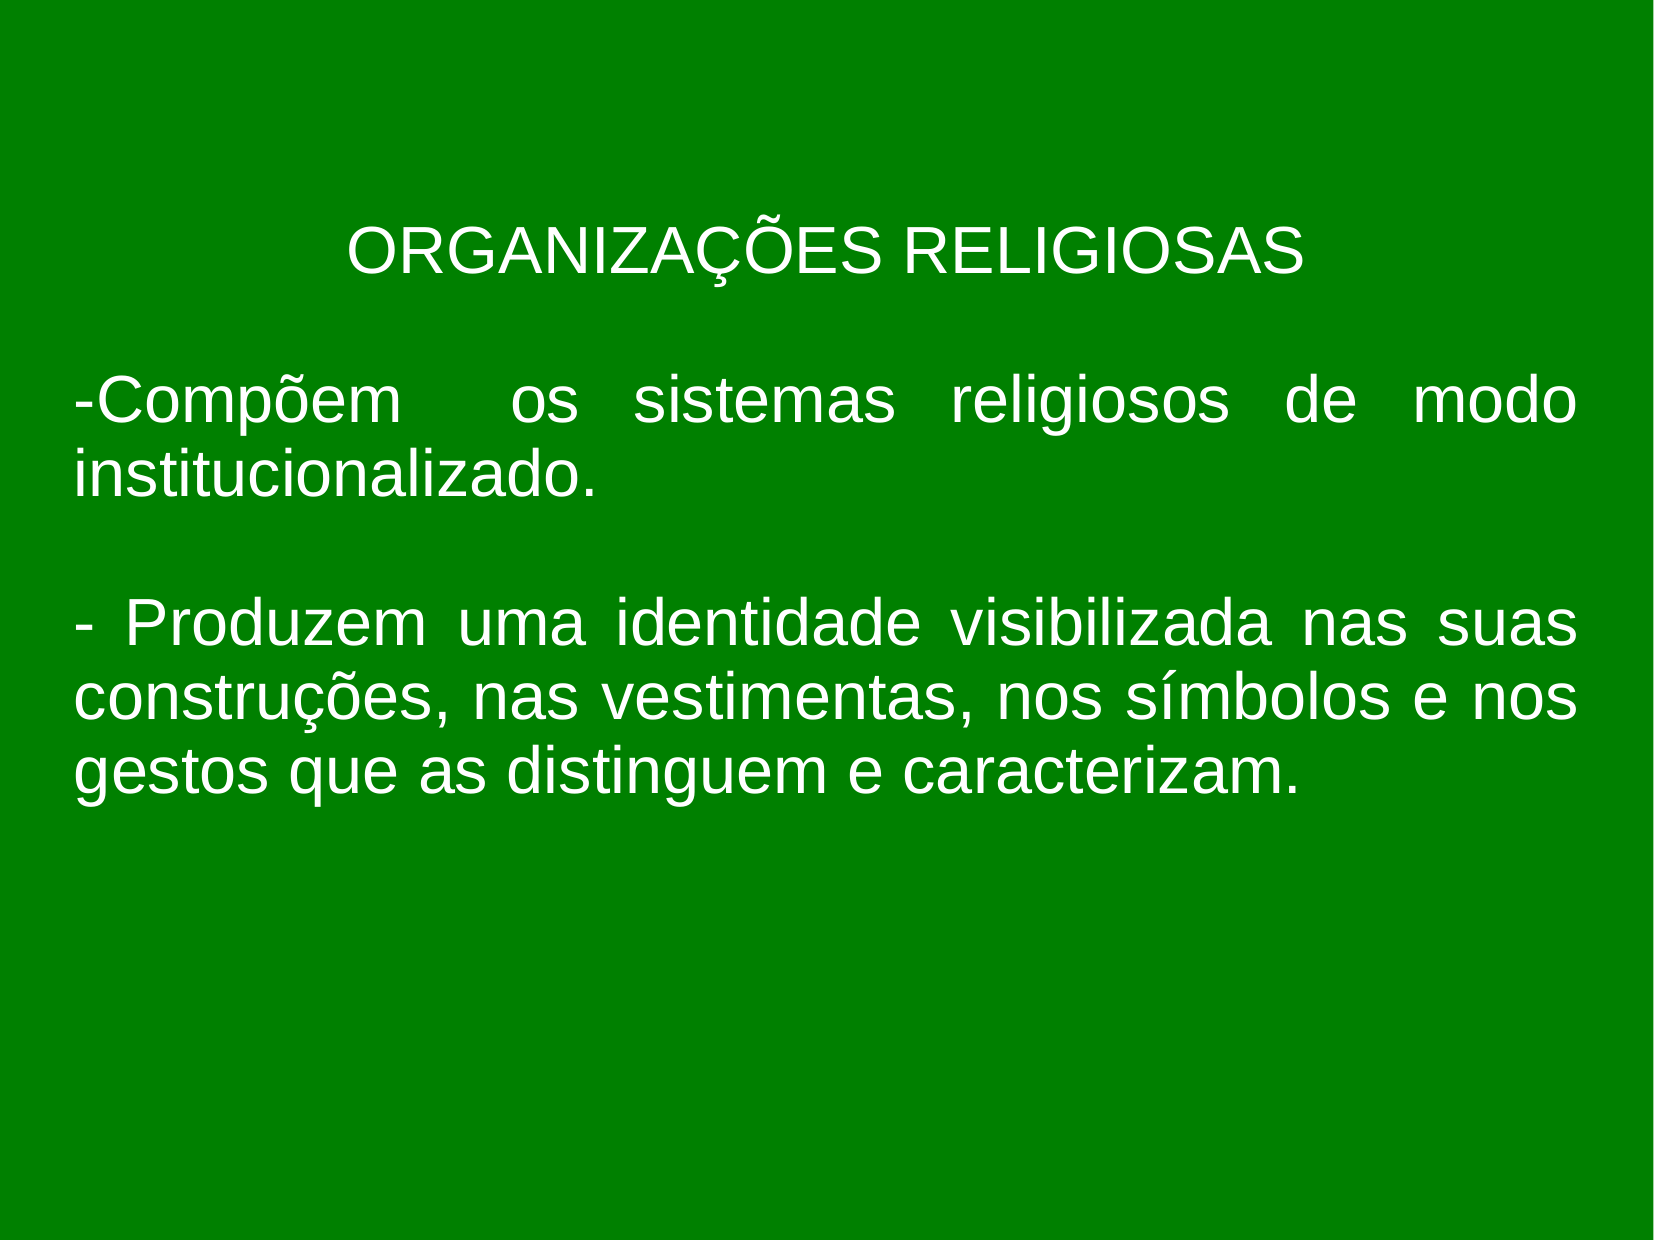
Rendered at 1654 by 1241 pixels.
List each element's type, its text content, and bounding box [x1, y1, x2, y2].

text_box ORGANIZAÇÕES RELIGIOSAS -Compõem os sistemas religiosos de modo institucionalizado. - Produzem uma identidade visibilizada nas suas construções, nas vestimentas, nos símbolos e nos gestos que as distinguem e caracterizam. [59, 206, 1595, 1054]
